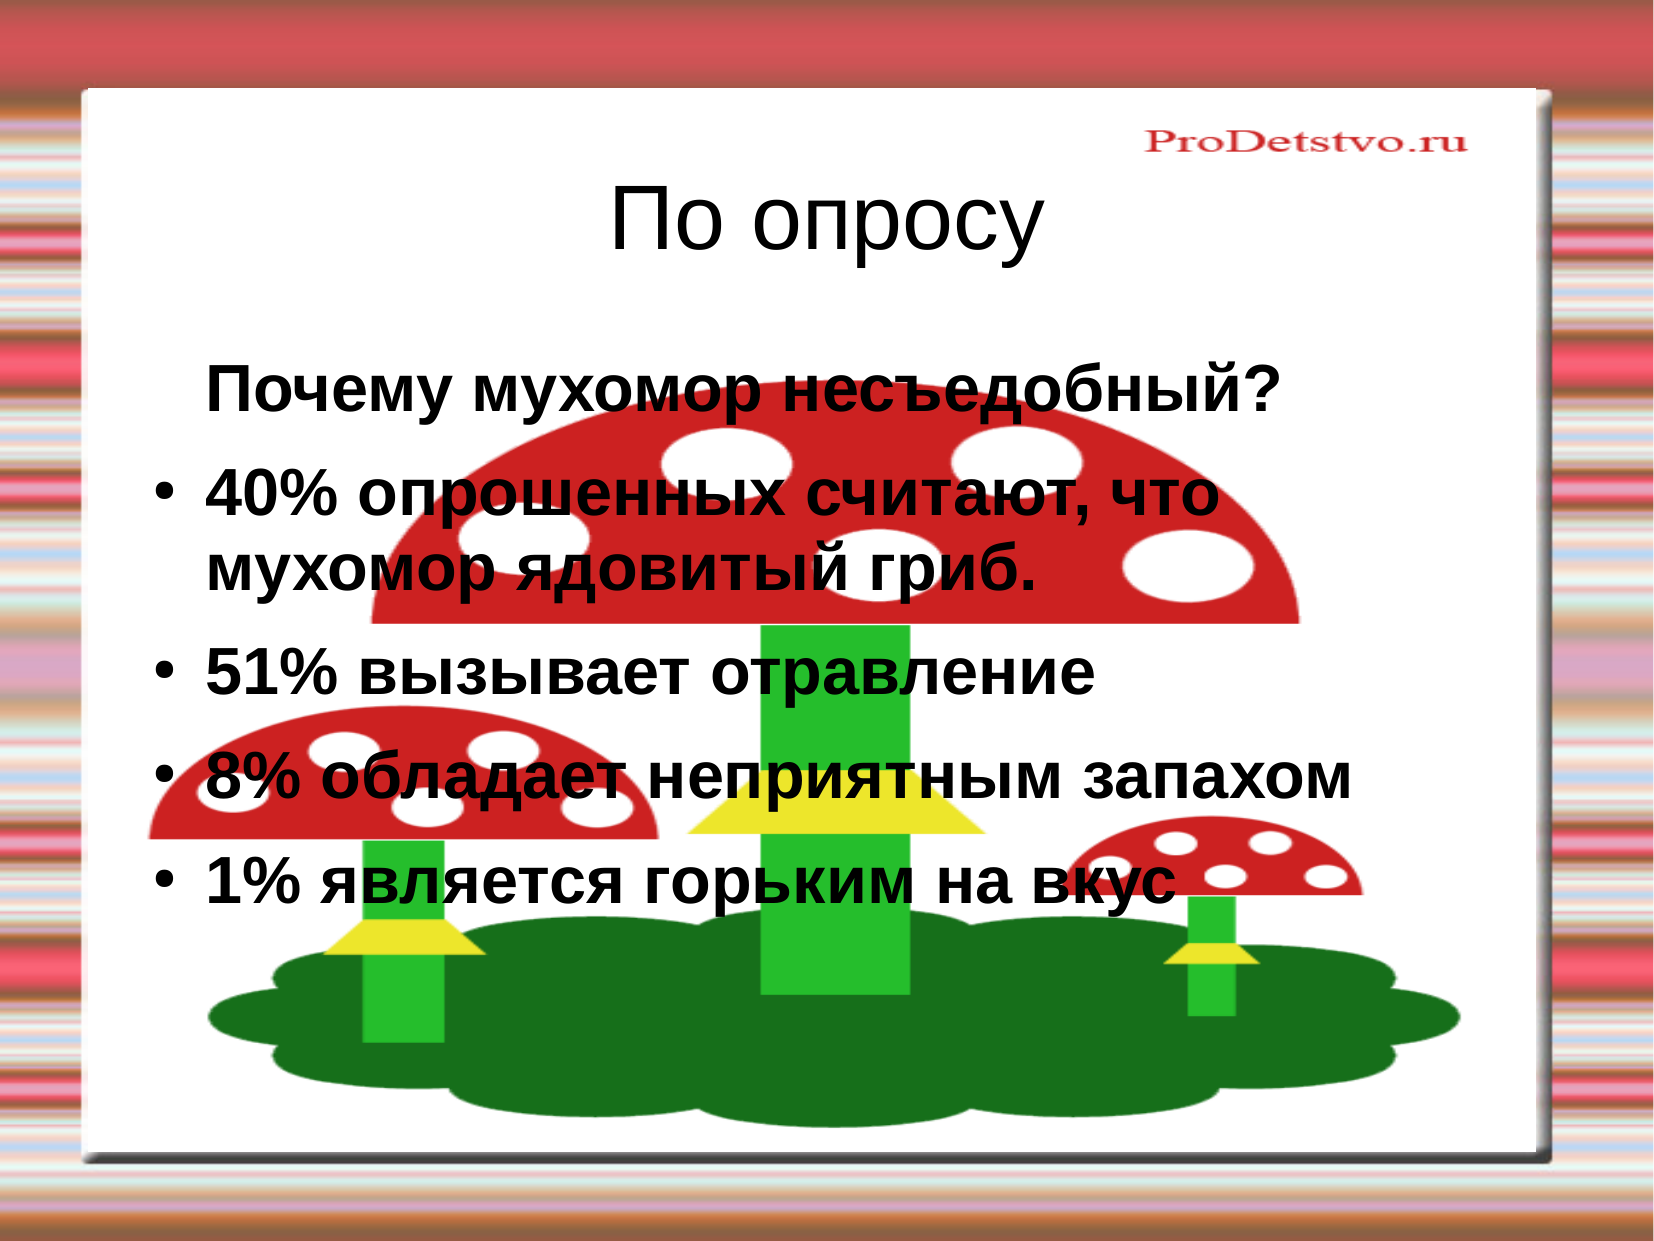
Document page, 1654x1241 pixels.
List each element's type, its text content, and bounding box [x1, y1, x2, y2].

picture [0, 0, 1654, 1241]
list Почему мухомор несъедобный? 40% опрошенных считают, что мухомор ядовитый гриб. 51% вызывает отравление 8% обладает неприятным запахом 1% является горьким на вкус [134, 350, 1516, 1170]
title По опросу [121, 114, 1534, 322]
